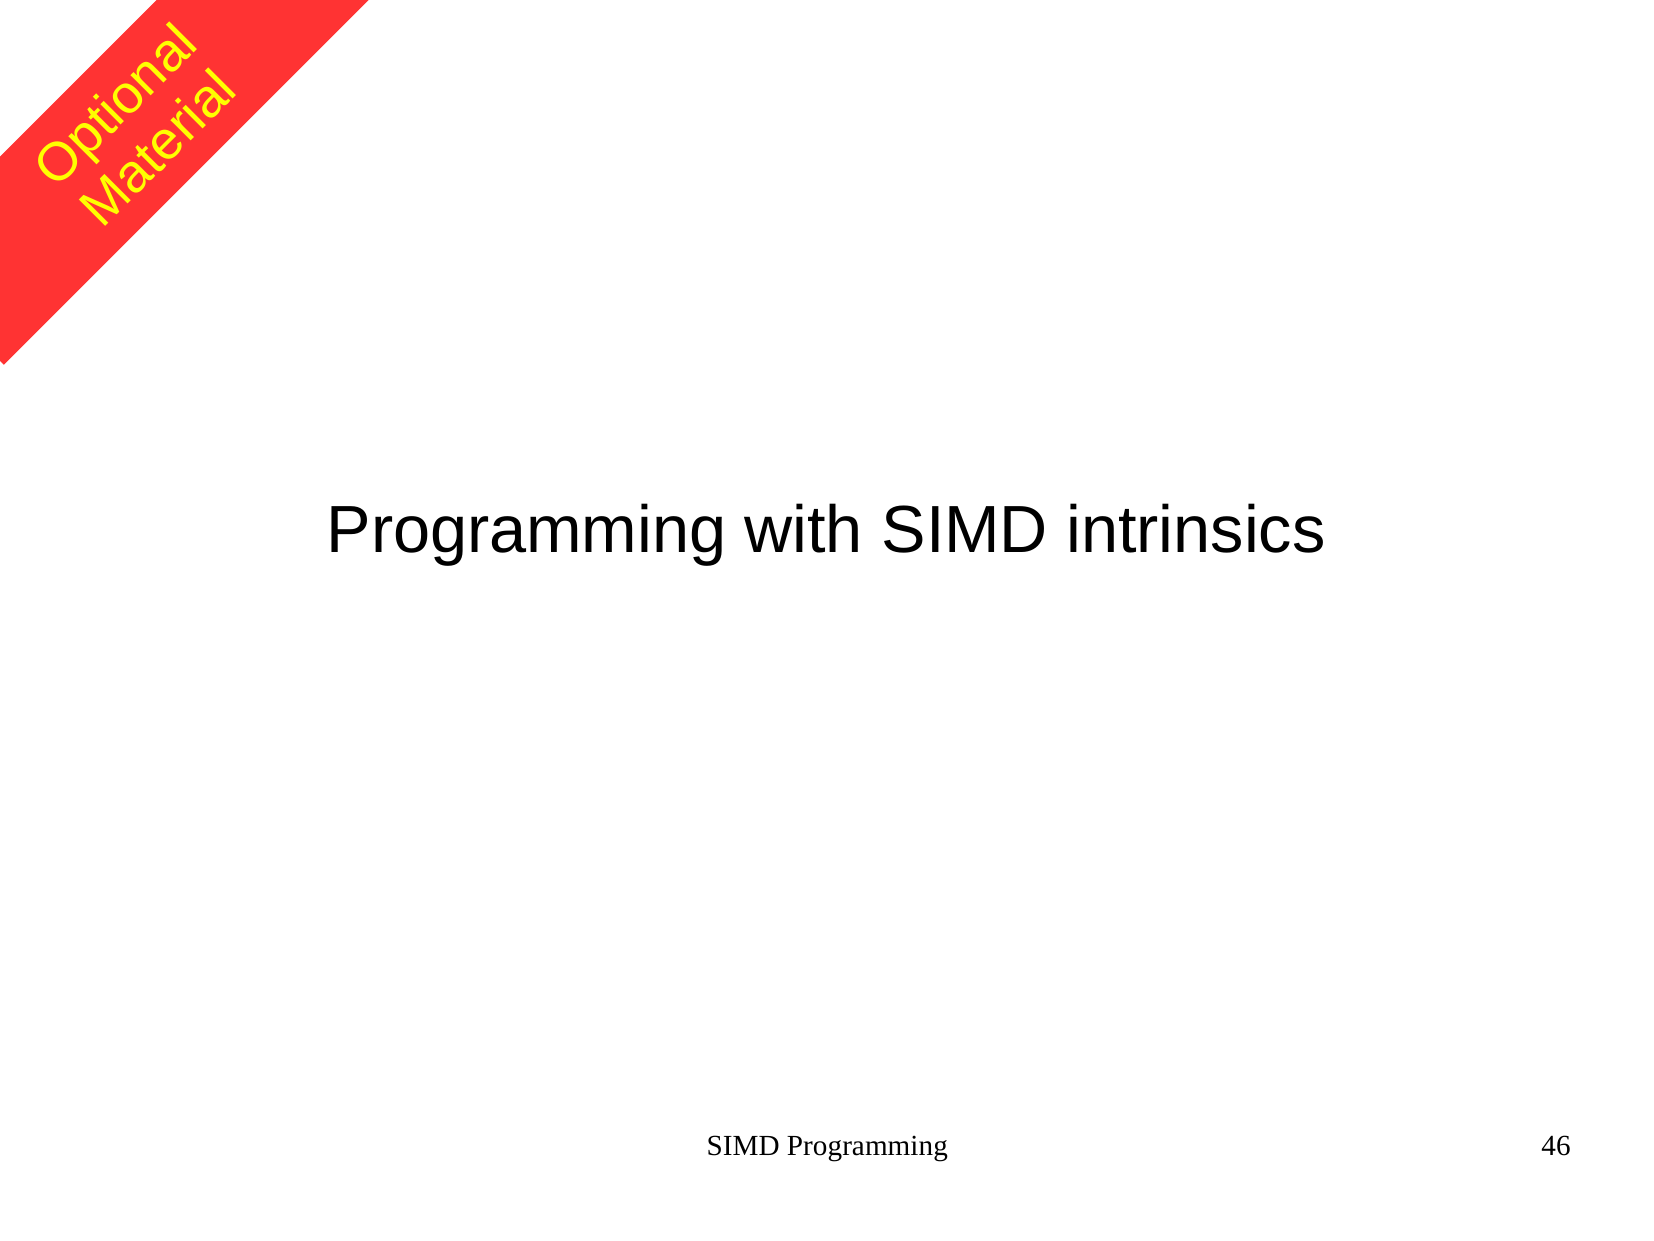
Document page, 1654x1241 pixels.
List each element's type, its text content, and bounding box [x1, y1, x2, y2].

subtitle Programming with SIMD intrinsics [82, 49, 1571, 1010]
text_box Optional Material [0, 0, 369, 365]
